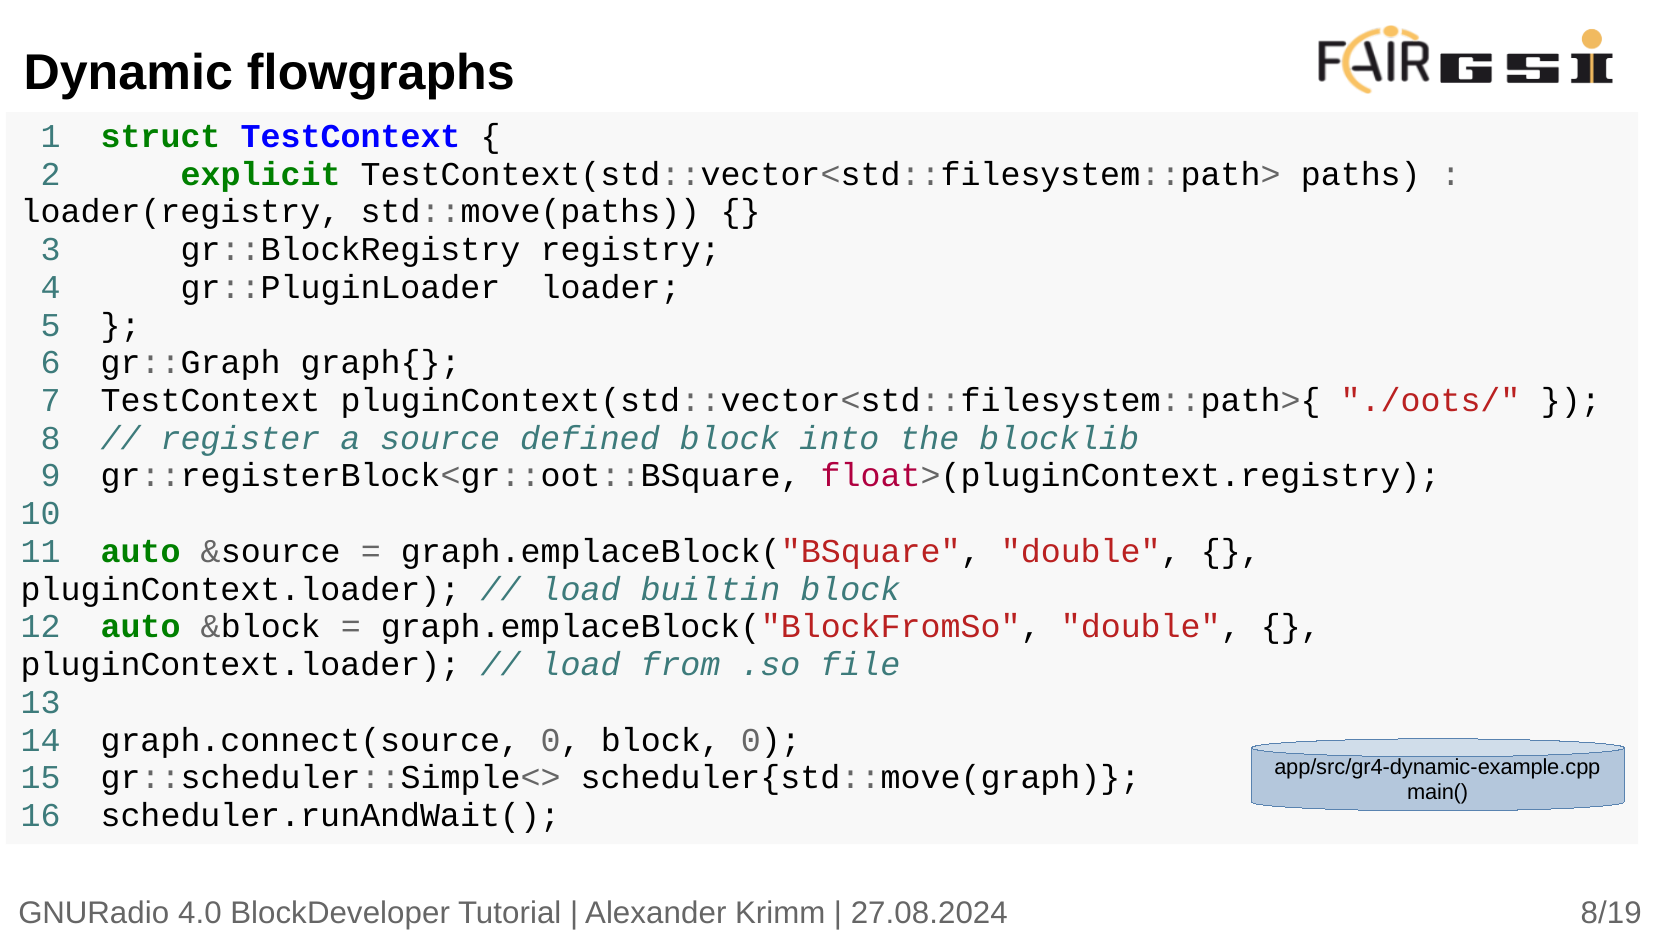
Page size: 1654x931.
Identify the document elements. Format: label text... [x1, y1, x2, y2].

text_box app/src/gr4-dynamic-example.cpp main() [1251, 748, 1625, 811]
title Dynamic flowgraphs [23, 5, 1638, 112]
text_box 1 struct TestContext { 2 explicit TestContext(std::vector<std::filesystem::path> paths) : loader(registry, std::move(paths)) {} 3 gr::BlockRegistry registry; 4 gr::PluginLoader loader; 5 }; 6 gr::Graph graph{}; 7 TestContext pluginContext(std::vector<std::filesystem::path>{ "./oots/" }); 8 // register a source defined block into the blocklib 9 gr::registerBlock<gr::oot::BSquare, float>(pluginContext.registry); 10 11 auto &source = graph.emplaceBlock("BSquare", "double", {}, pluginContext.loader); // load builtin block 12 auto &block = graph.emplaceBlock("BlockFromSo", "double", {}, pluginContext.loader); // load from .so file 13 14 graph.connect(source, 0, block, 0); 15 gr::scheduler::Simple<> scheduler{std::move(graph)}; 16 scheduler.runAndWait(); [5, 112, 1639, 845]
